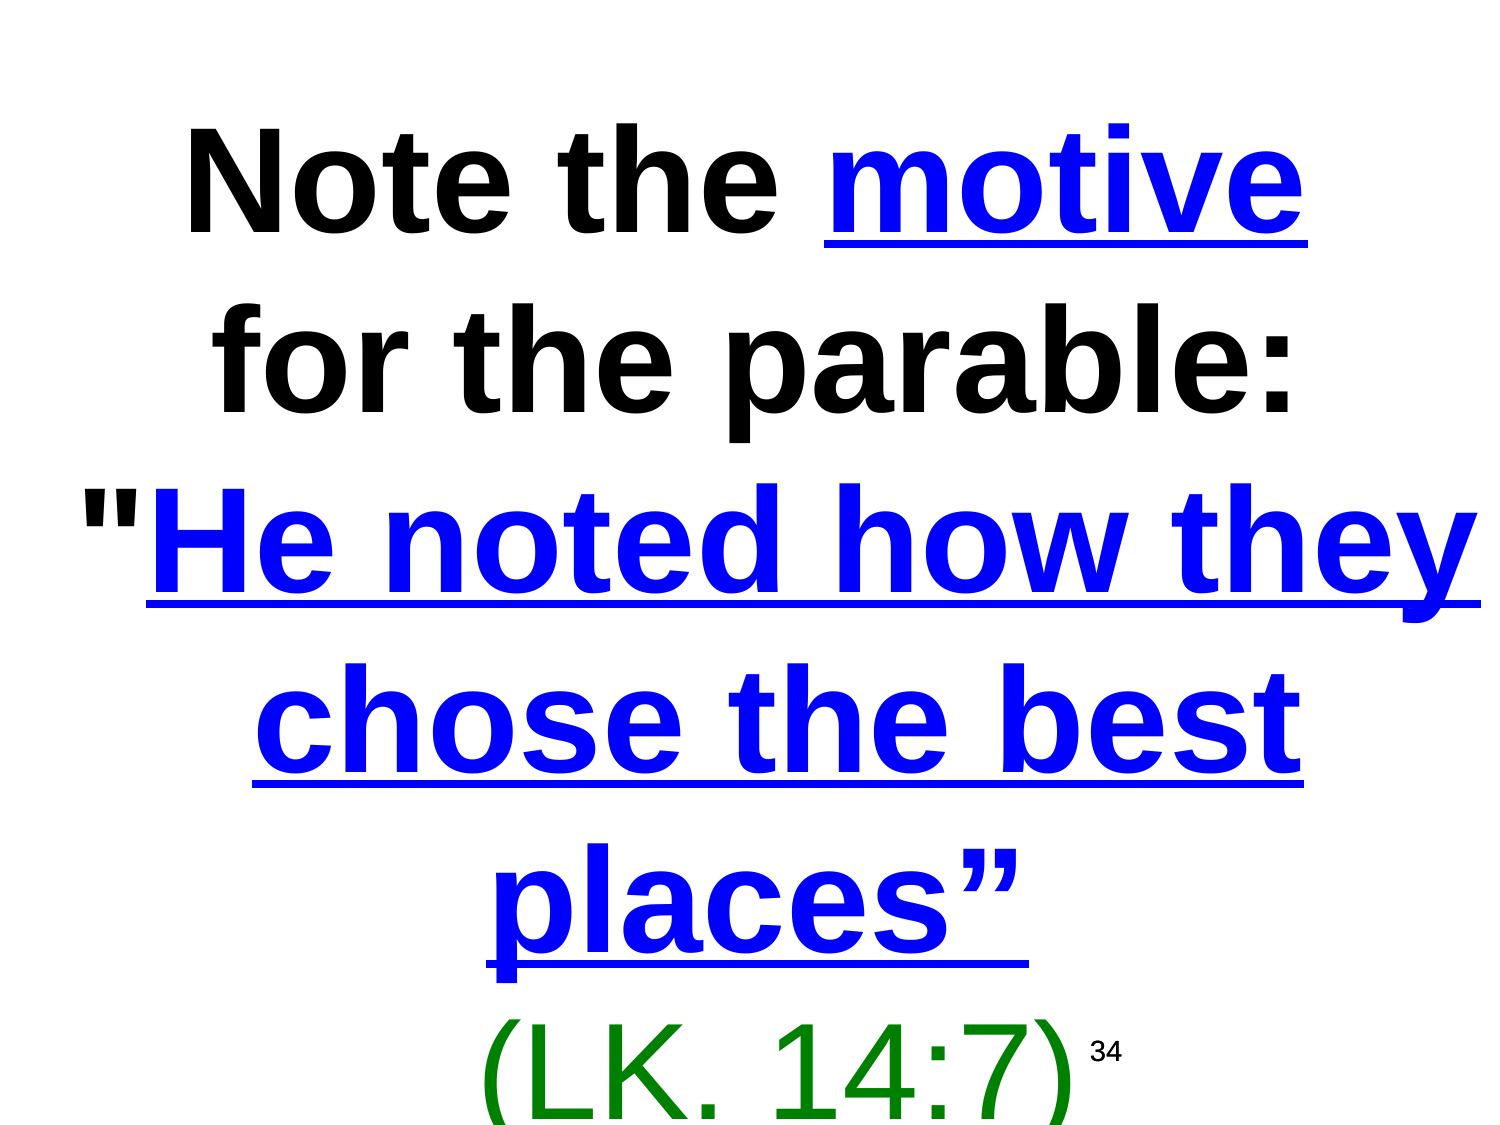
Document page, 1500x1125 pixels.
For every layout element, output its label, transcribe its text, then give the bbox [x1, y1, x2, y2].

text_box Note the motive for the parable: "He noted how they chose the best places” (LK. 14:7) [0, 75, 1500, 1125]
